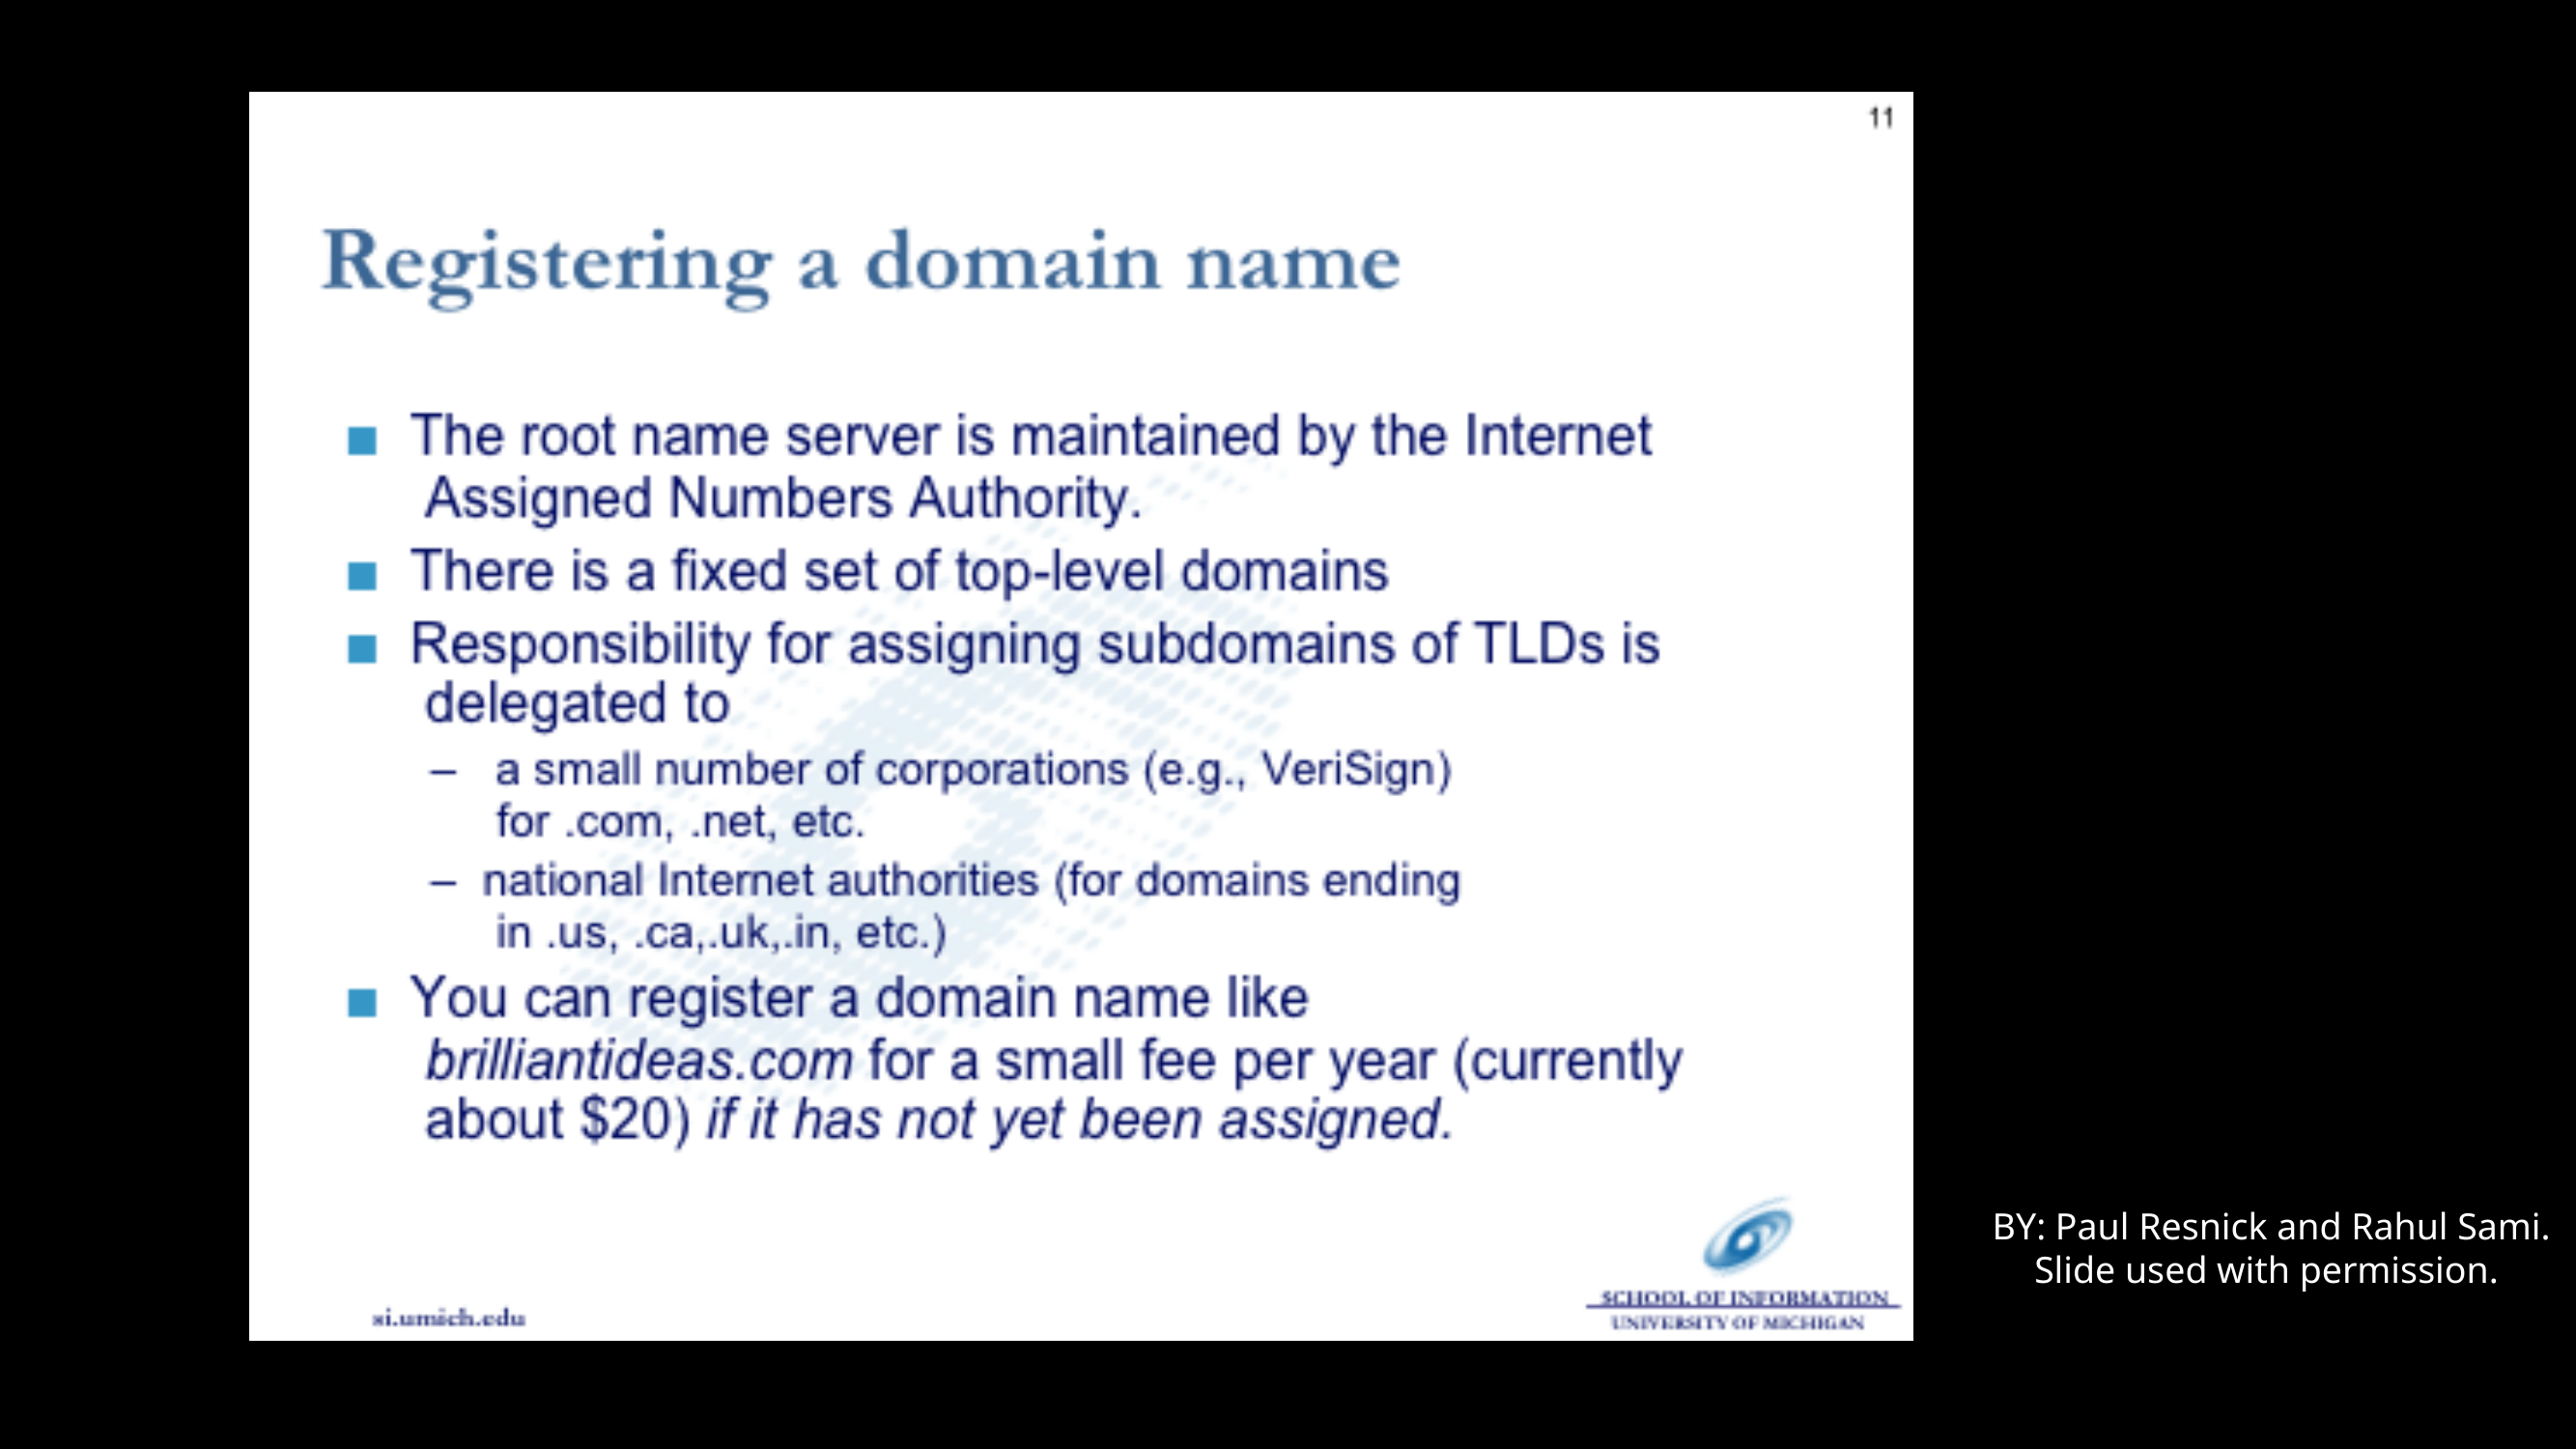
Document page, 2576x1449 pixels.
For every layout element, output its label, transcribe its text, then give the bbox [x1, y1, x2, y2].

text_box BY: Paul Resnick and Rahul Sami. Slide used with permission. [1975, 1125, 2567, 1368]
picture [249, 92, 1913, 1341]
